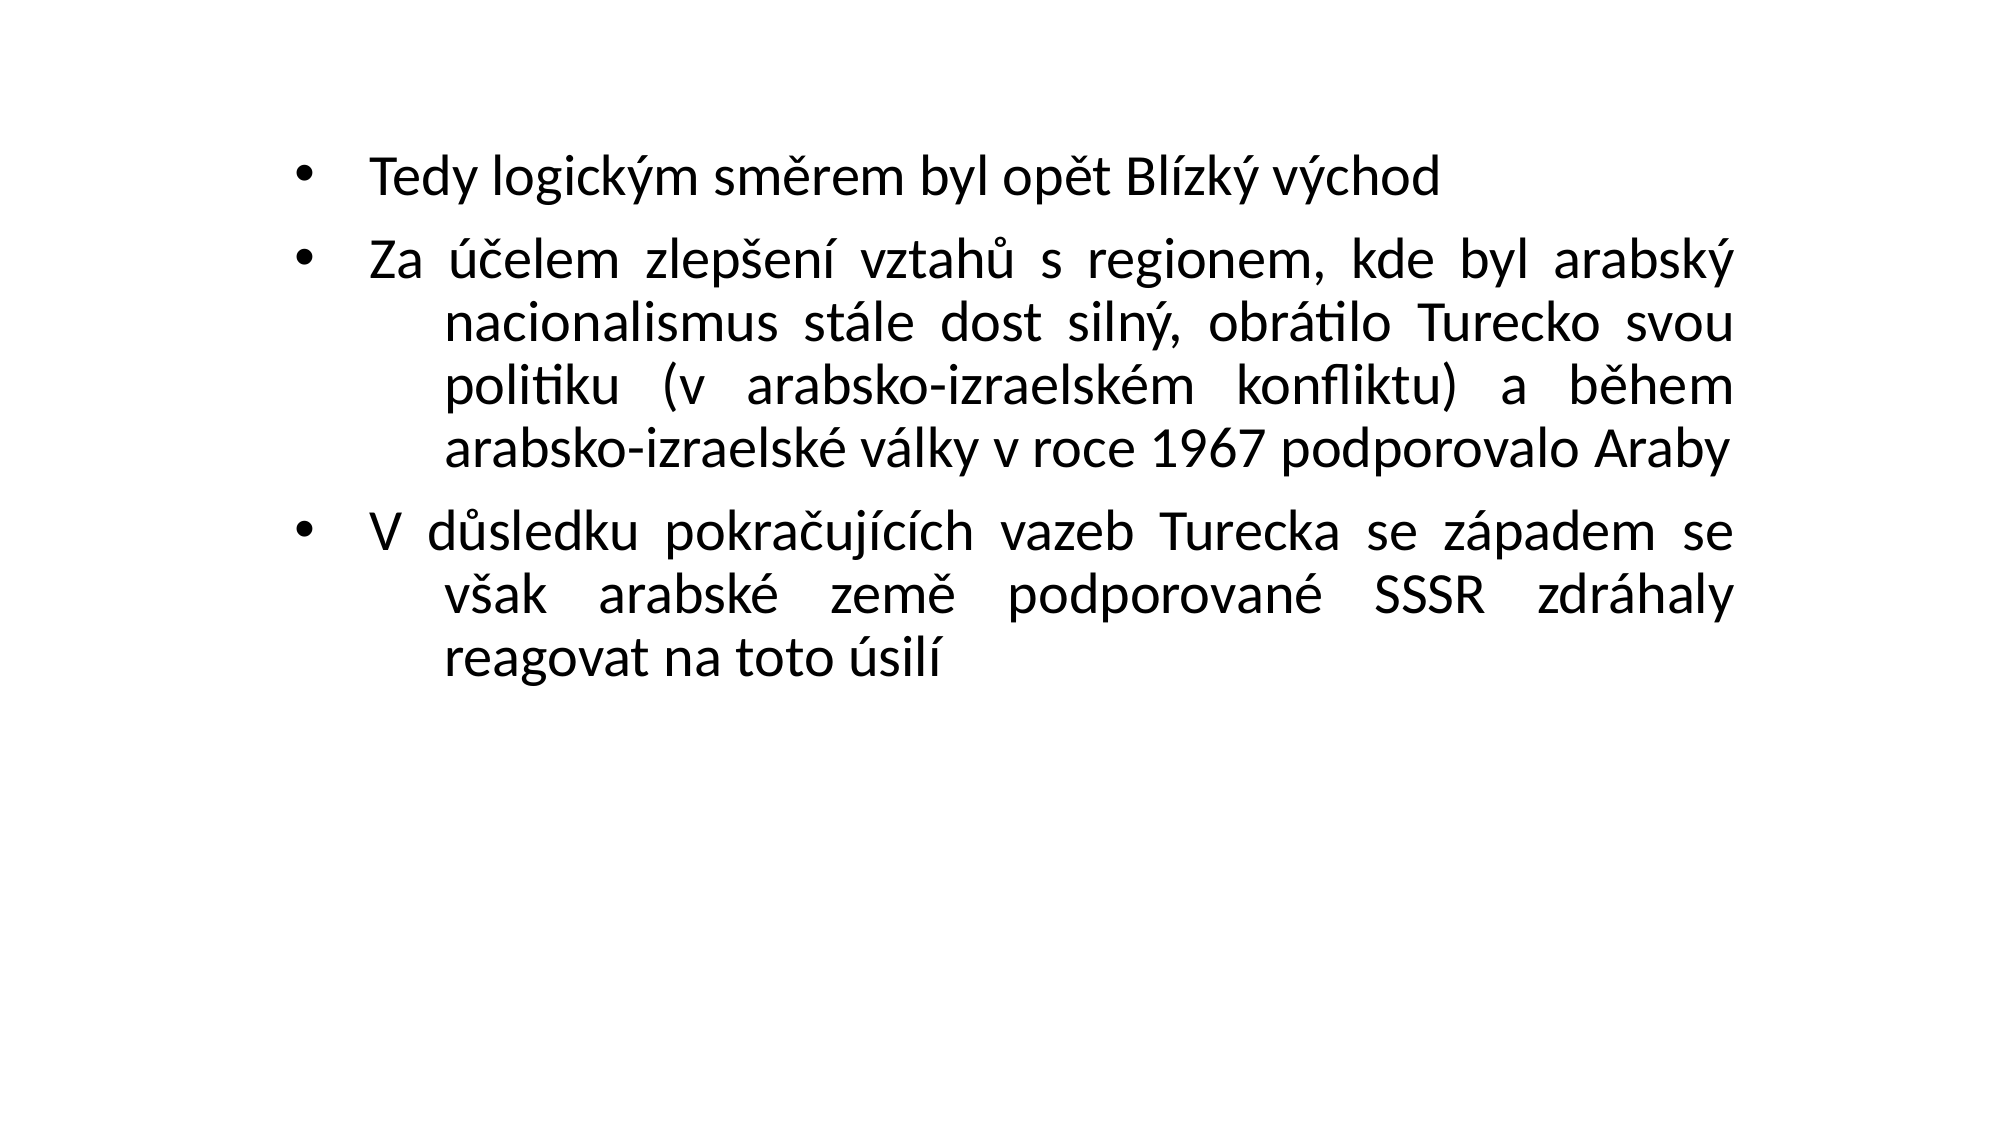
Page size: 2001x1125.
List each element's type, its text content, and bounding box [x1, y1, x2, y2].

list Tedy logickým směrem byl opět Blízký východ Za účelem zlepšení vztahů s regionem, kde byl arabský nacionalismus stále dost silný, obrátilo Turecko svou politiku (v arabsko-izraelském konfliktu) a během arabsko-izraelské války v roce 1967 podporovalo Araby V důsledku pokračujících vazeb Turecka se západem se však arabské země podporované SSSR zdráhaly reagovat na toto úsilí [279, 137, 1751, 1083]
